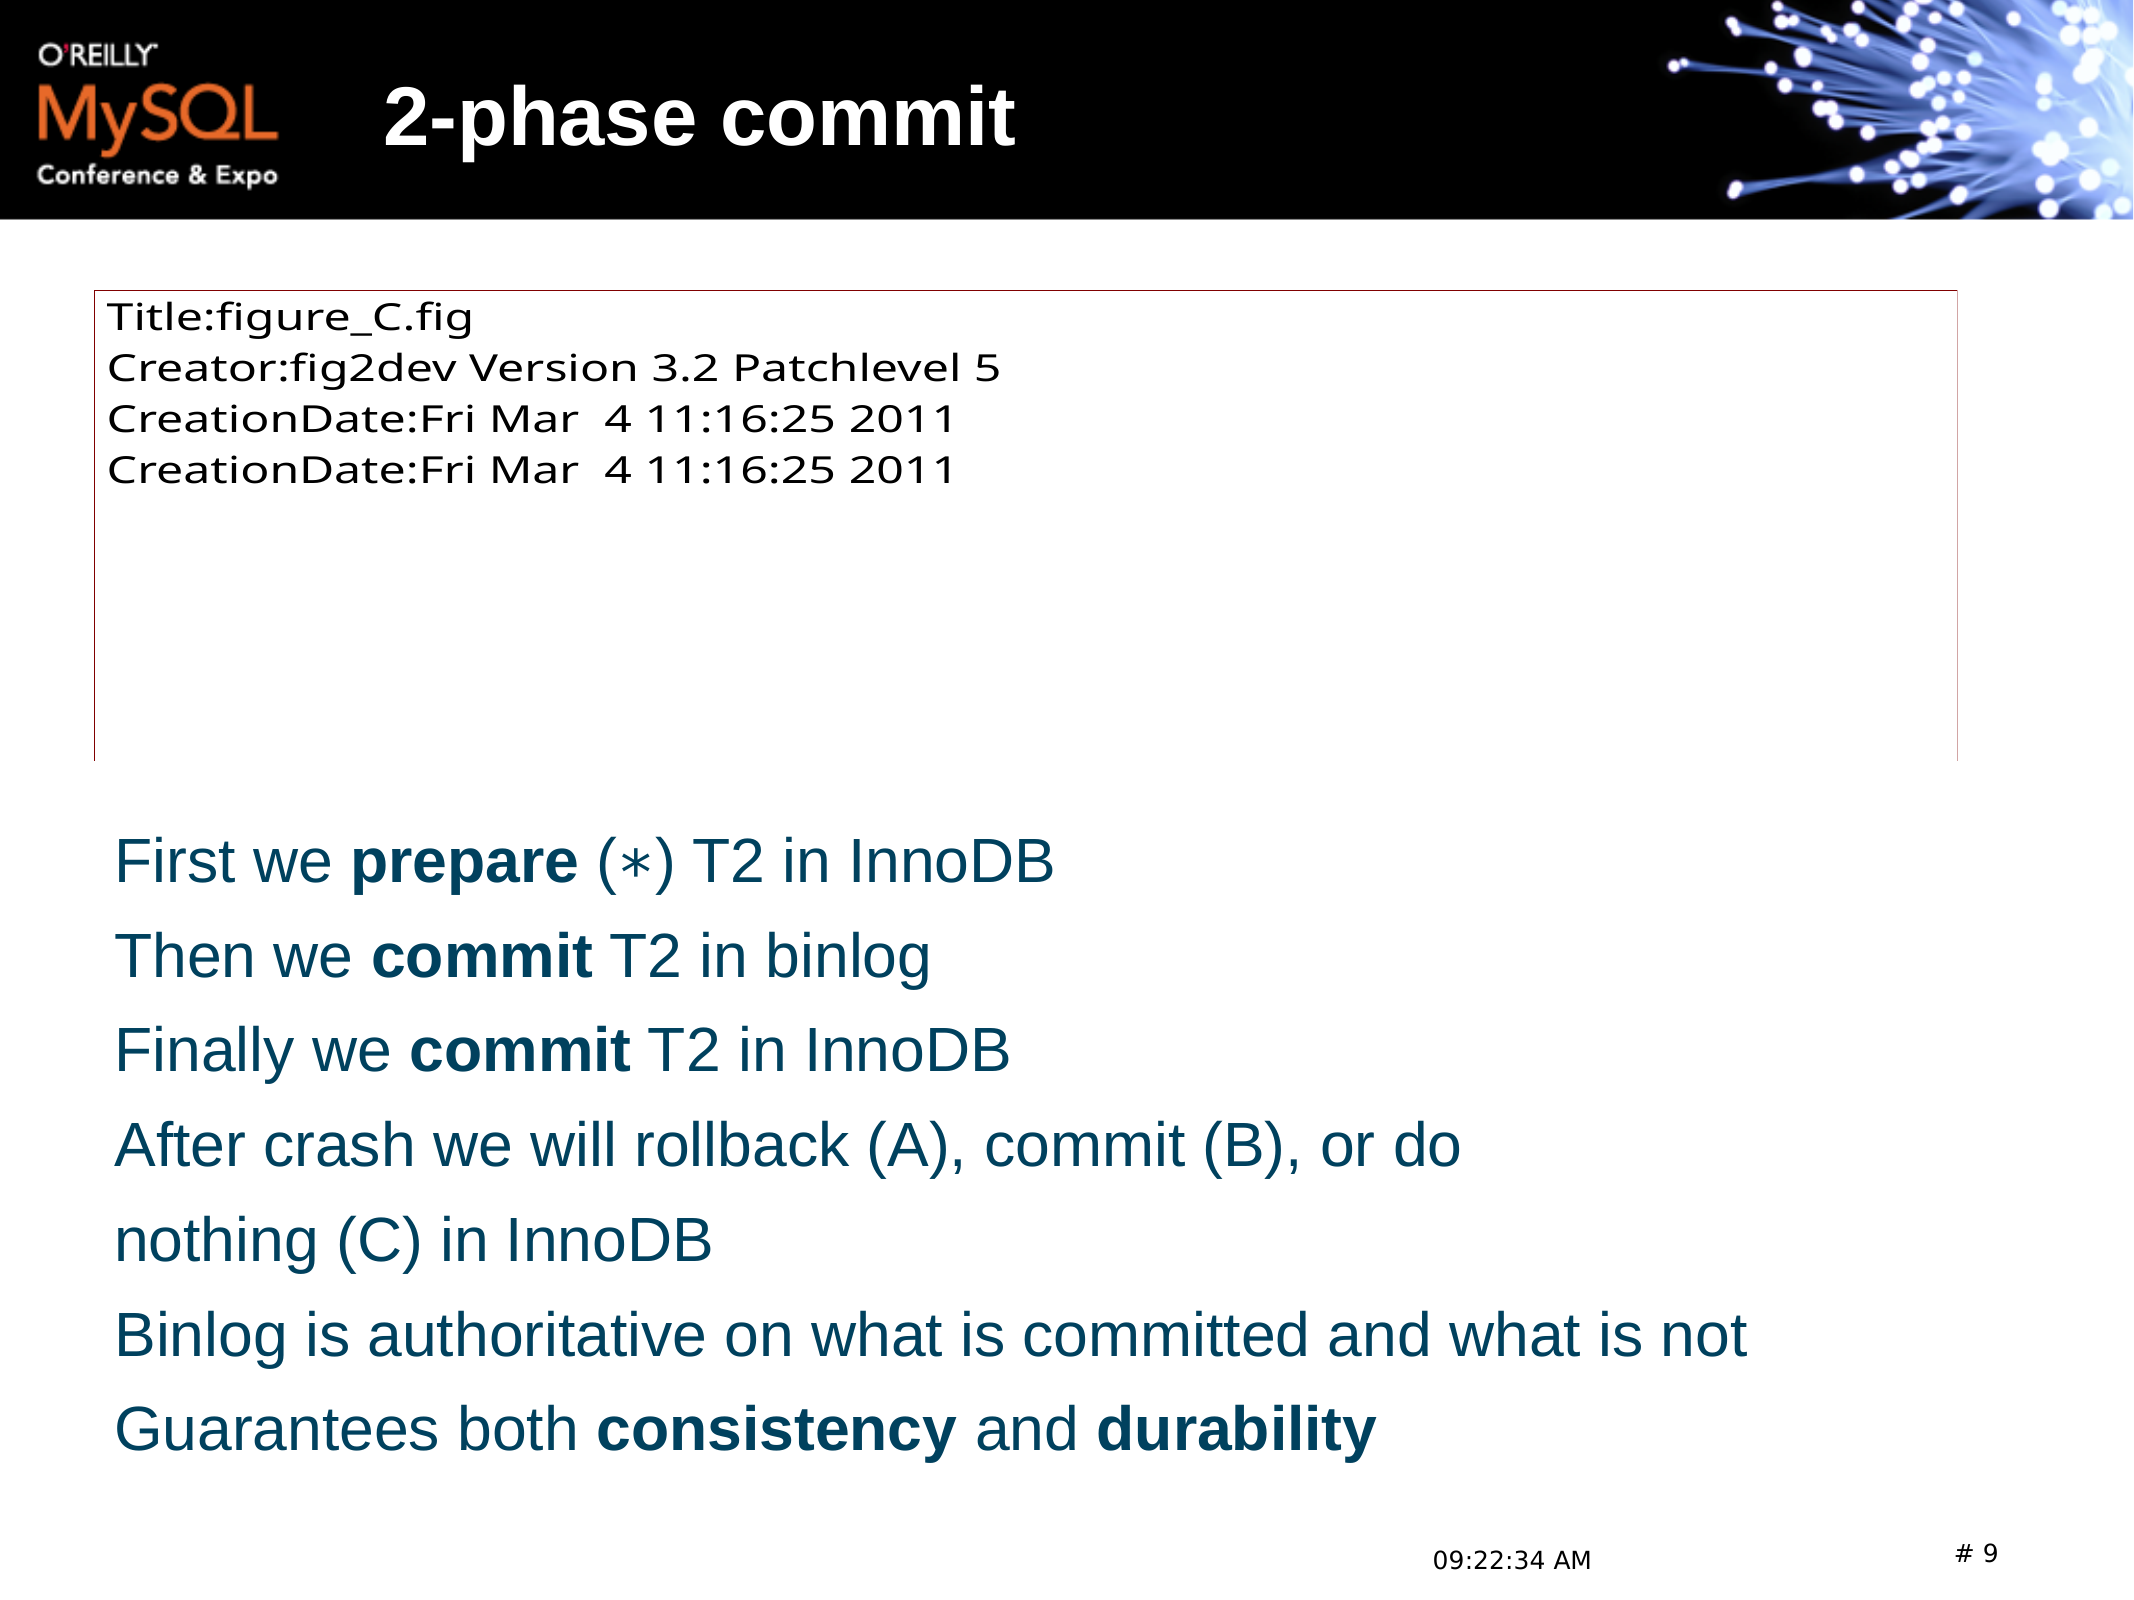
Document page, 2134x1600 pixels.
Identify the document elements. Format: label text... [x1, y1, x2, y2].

title 2-phase commit [374, 38, 2103, 195]
list First we prepare (∗) T2 in InnoDB Then we commit T2 in binlog Finally we commit T2 in InnoDB After crash we will rollback (A), commit (B), or do nothing (C) in InnoDB Binlog is authoritative on what is committed and what is not Guarantees both consistency and durability [31, 817, 2134, 1497]
picture [0, 0, 2134, 1600]
